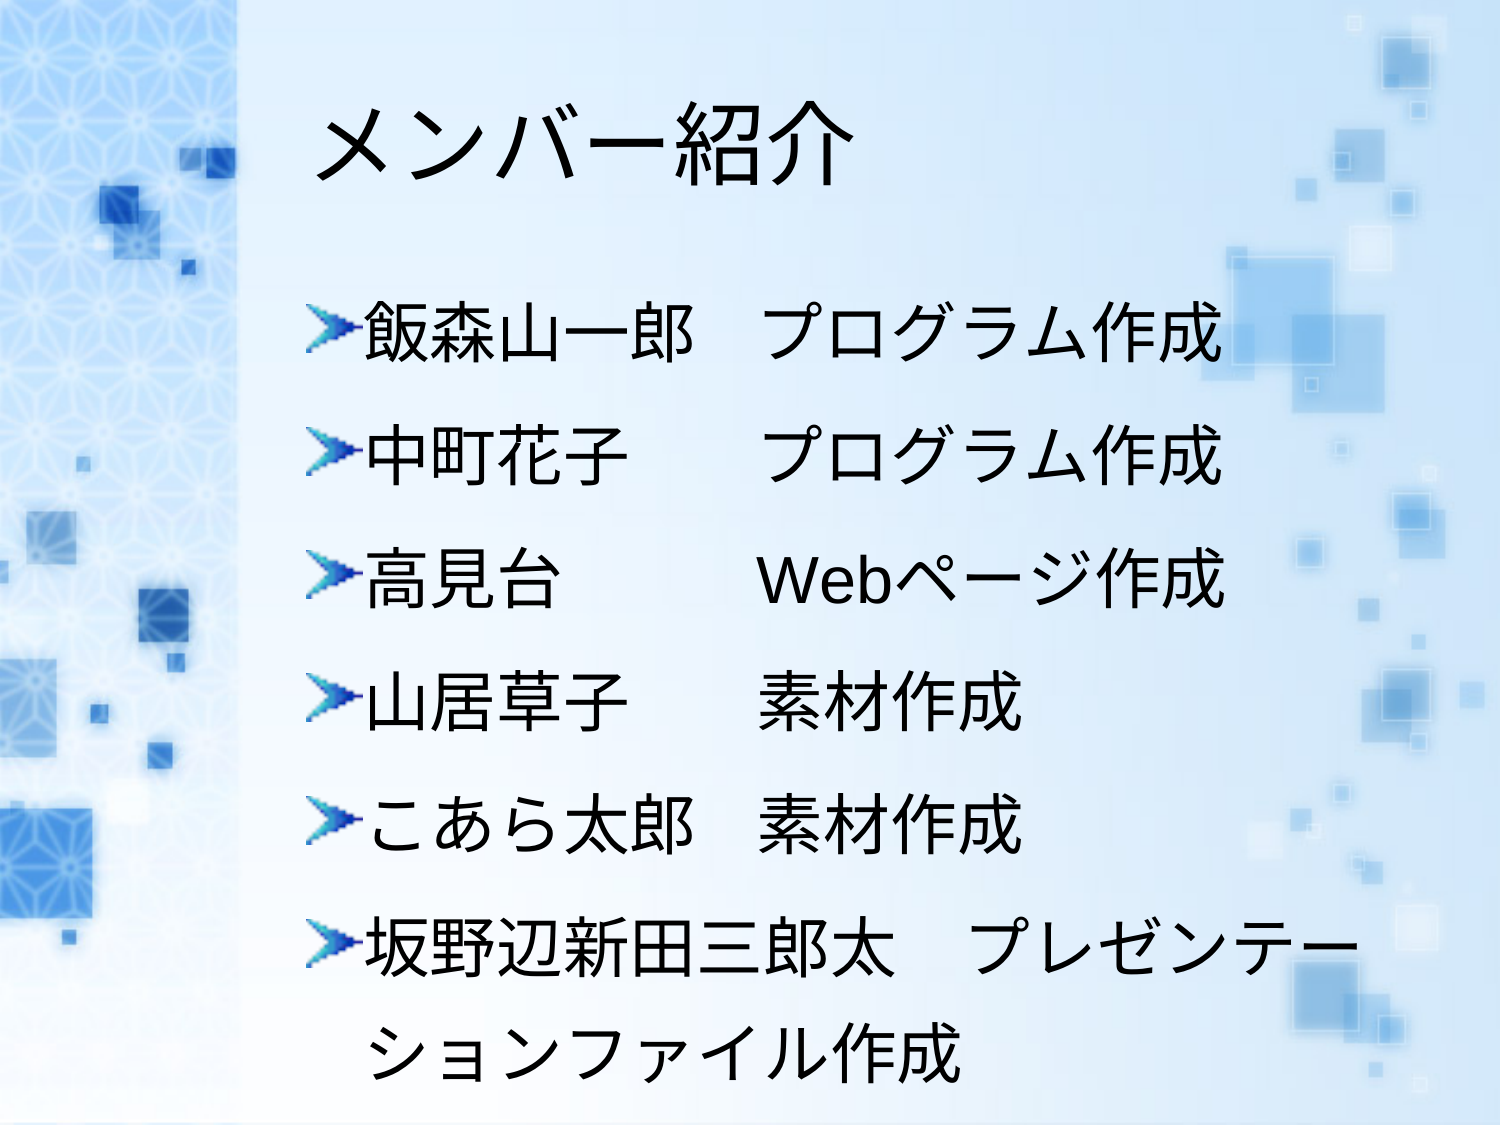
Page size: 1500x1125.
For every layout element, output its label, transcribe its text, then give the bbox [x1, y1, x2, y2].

title メンバー紹介 [292, 45, 1426, 233]
picture [0, 0, 1500, 1125]
list 飯森山一郎 プログラム作成 中町花子 プログラム作成 高見台 Webページ作成 山居草子 素材作成 こあら太郎 素材作成 坂野辺新田三郎太 プレゼンテーションファイル作成 [292, 262, 1426, 1006]
